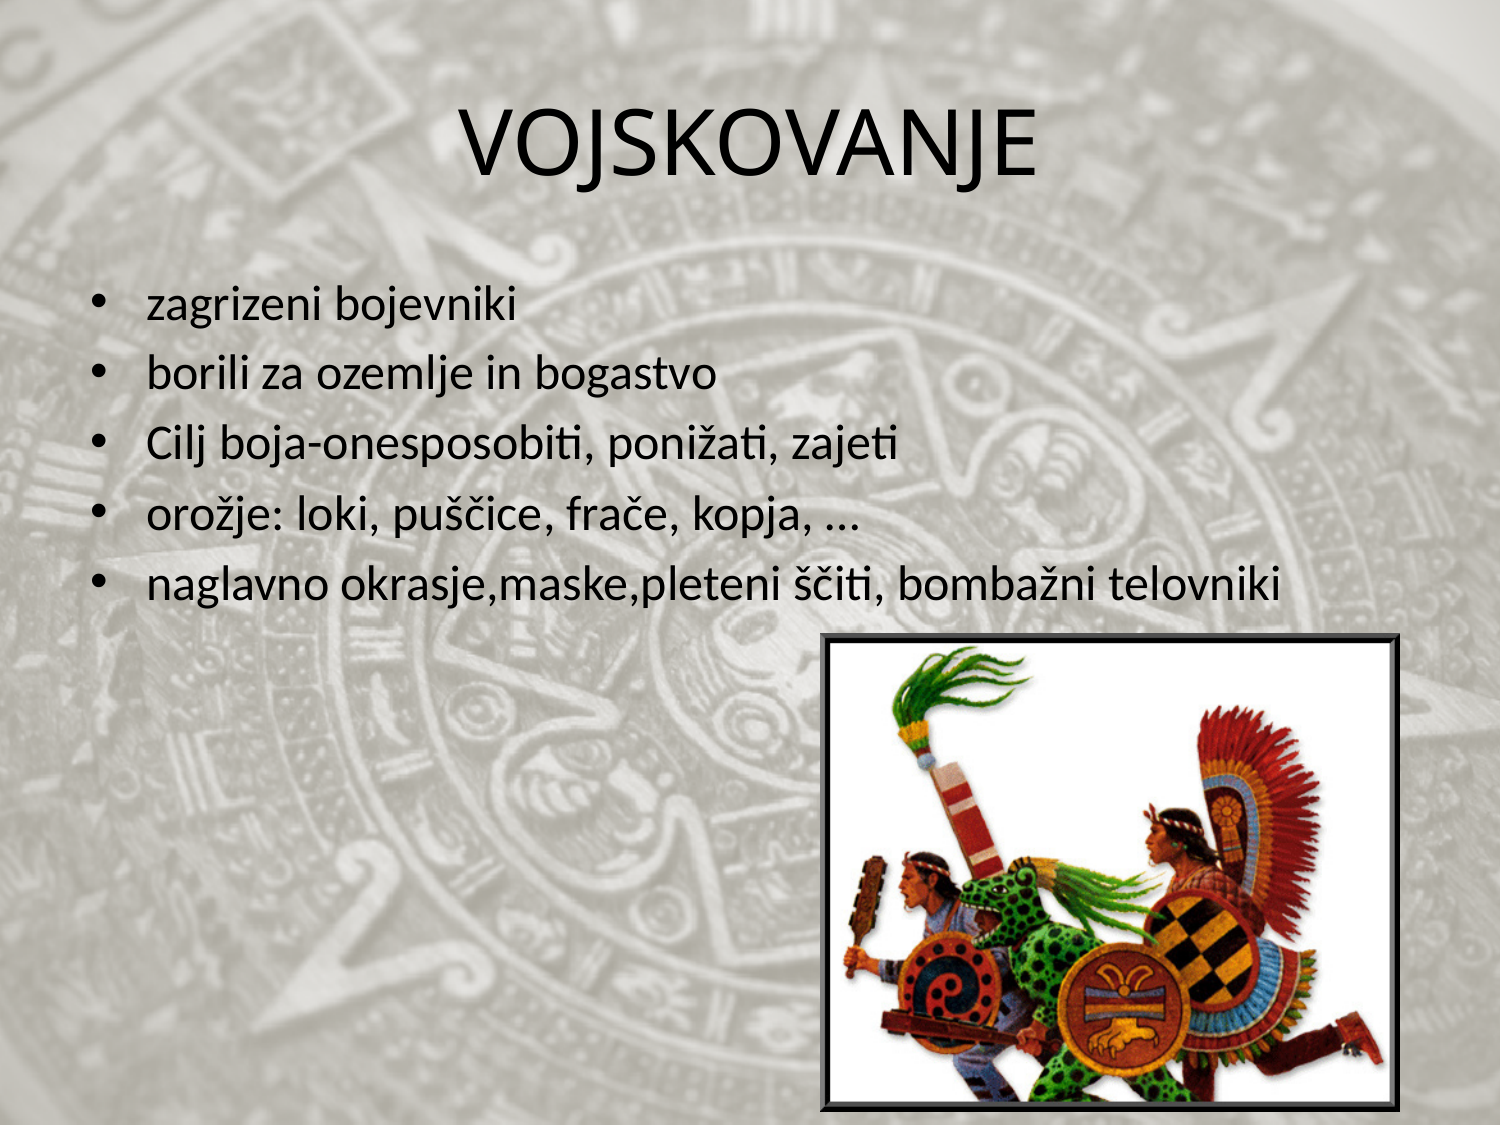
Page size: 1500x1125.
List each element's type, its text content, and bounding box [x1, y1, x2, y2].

picture [0, 0, 1500, 1125]
title VOJSKOVANJE [75, 45, 1425, 233]
list zagrizeni bojevniki borili za ozemlje in bogastvo Cilj boja-onesposobiti, ponižati, zajeti orožje: loki, puščice, frače, kopja, … naglavno okrasje,maske,pleteni ščiti, bombažni telovniki [75, 262, 1425, 1005]
